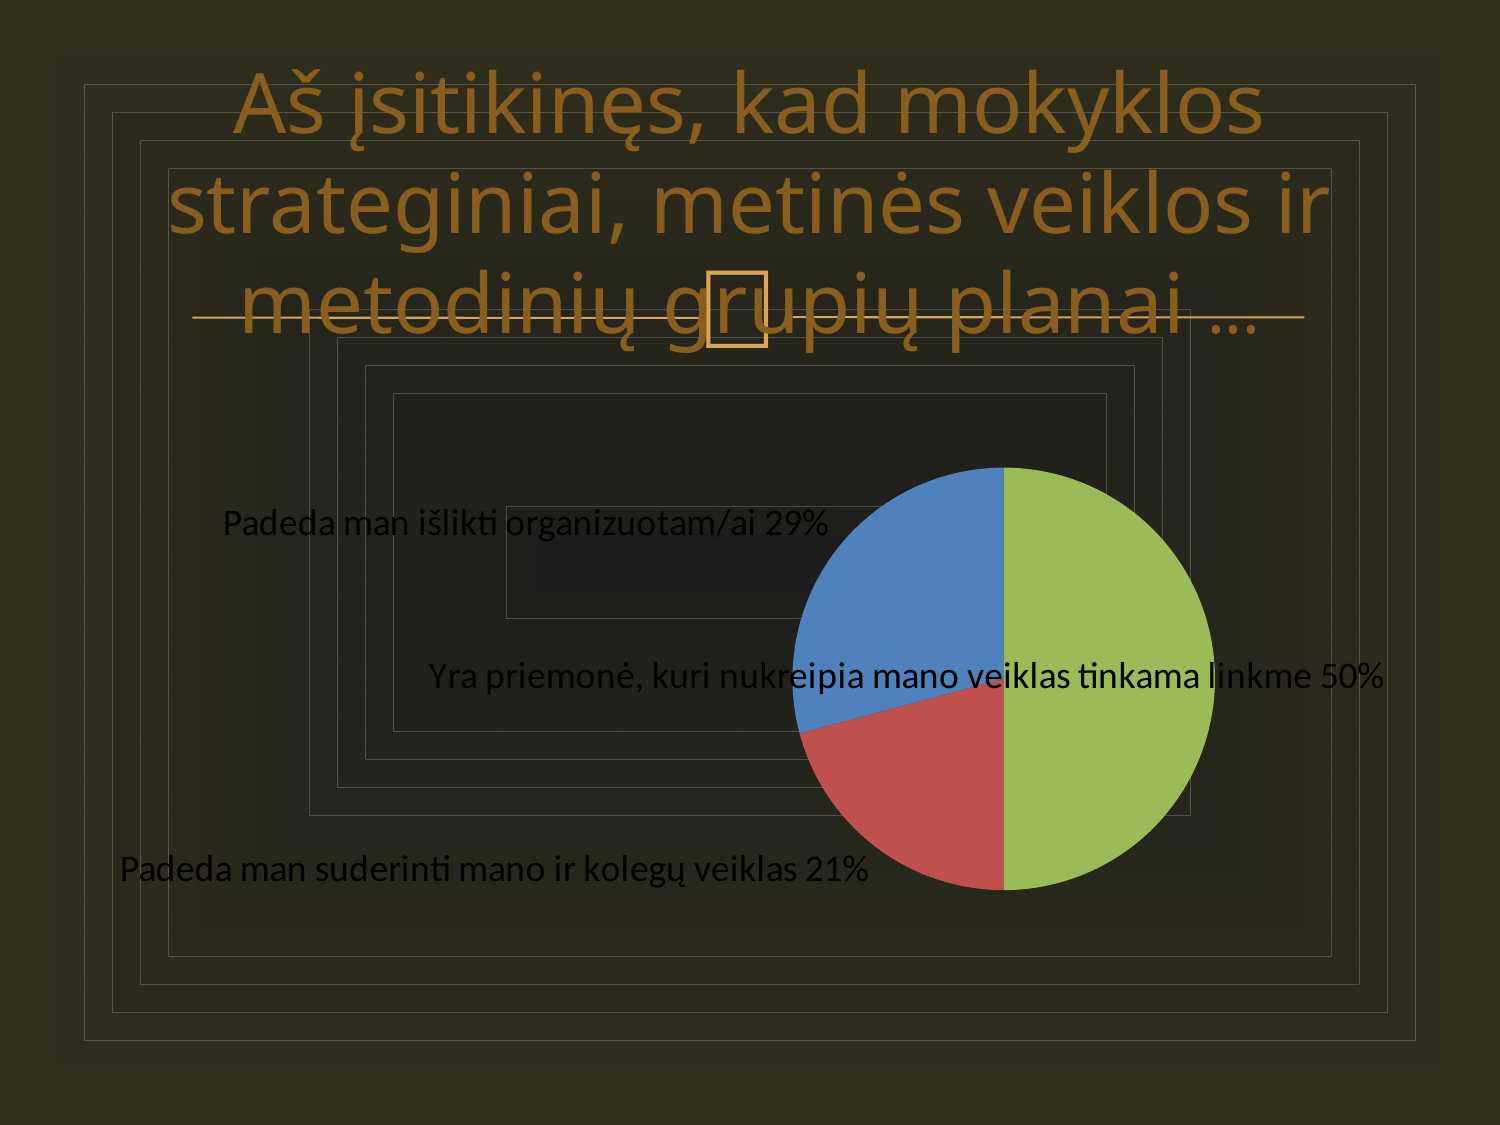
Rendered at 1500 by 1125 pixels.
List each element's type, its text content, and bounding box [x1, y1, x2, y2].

chart [64, 368, 1386, 1005]
title Aš įsitikinęs, kad mokyklos strateginiai, metinės veiklos ir metodinių grupių planai ... [17, 42, 1483, 231]
